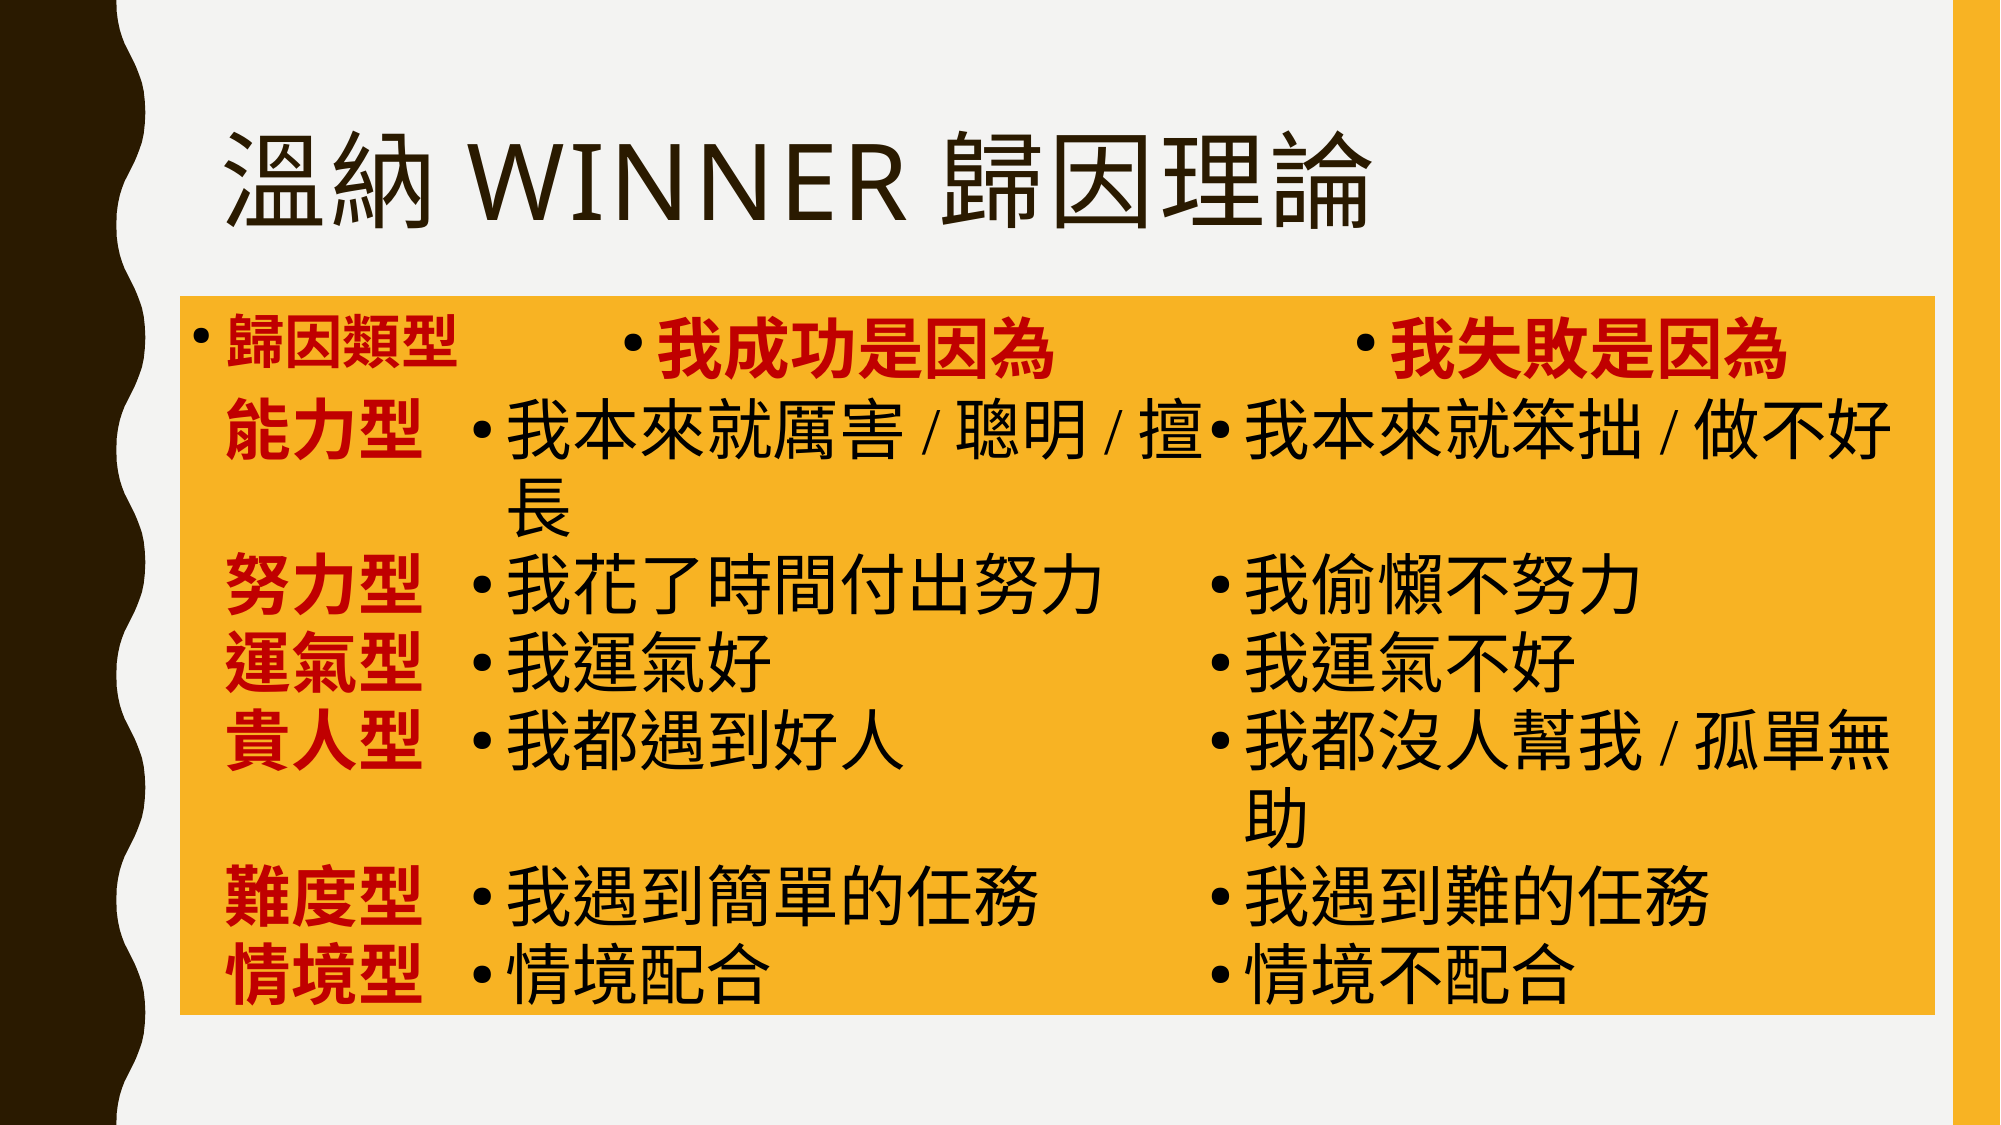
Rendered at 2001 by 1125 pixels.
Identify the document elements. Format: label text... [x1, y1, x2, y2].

table_cell 我遇到簡單的任務 [470, 859, 1209, 937]
table_cell 我運氣不好 [1209, 626, 1935, 704]
table_cell 情境型 [180, 937, 470, 1015]
table_cell 我運氣好 [470, 626, 1209, 704]
table_header 我成功是因為 [470, 296, 1209, 392]
table_cell 貴人型 [180, 704, 470, 859]
table_cell 我都沒人幫我/孤單無助 [1209, 704, 1935, 859]
table_cell 情境不配合 [1209, 937, 1935, 1015]
table_cell 我本來就笨拙/做不好 [1209, 392, 1935, 548]
table_header 歸因類型 [180, 296, 470, 392]
table_cell 能力型 [180, 392, 470, 548]
title 溫納winner歸因理論 [205, 121, 1876, 296]
table_cell 我遇到難的任務 [1209, 859, 1935, 937]
table_header 我失敗是因為 [1209, 296, 1935, 392]
table_cell 我偷懶不努力 [1209, 548, 1935, 626]
table_cell 我本來就厲害/聰明/擅長 [470, 392, 1209, 548]
table_cell 運氣型 [180, 626, 470, 704]
table_cell 我花了時間付出努力 [470, 548, 1209, 626]
table_cell 努力型 [180, 548, 470, 626]
table_cell 難度型 [180, 859, 470, 937]
table_cell 情境配合 [470, 937, 1209, 1015]
table_cell 我都遇到好人 [470, 704, 1209, 859]
